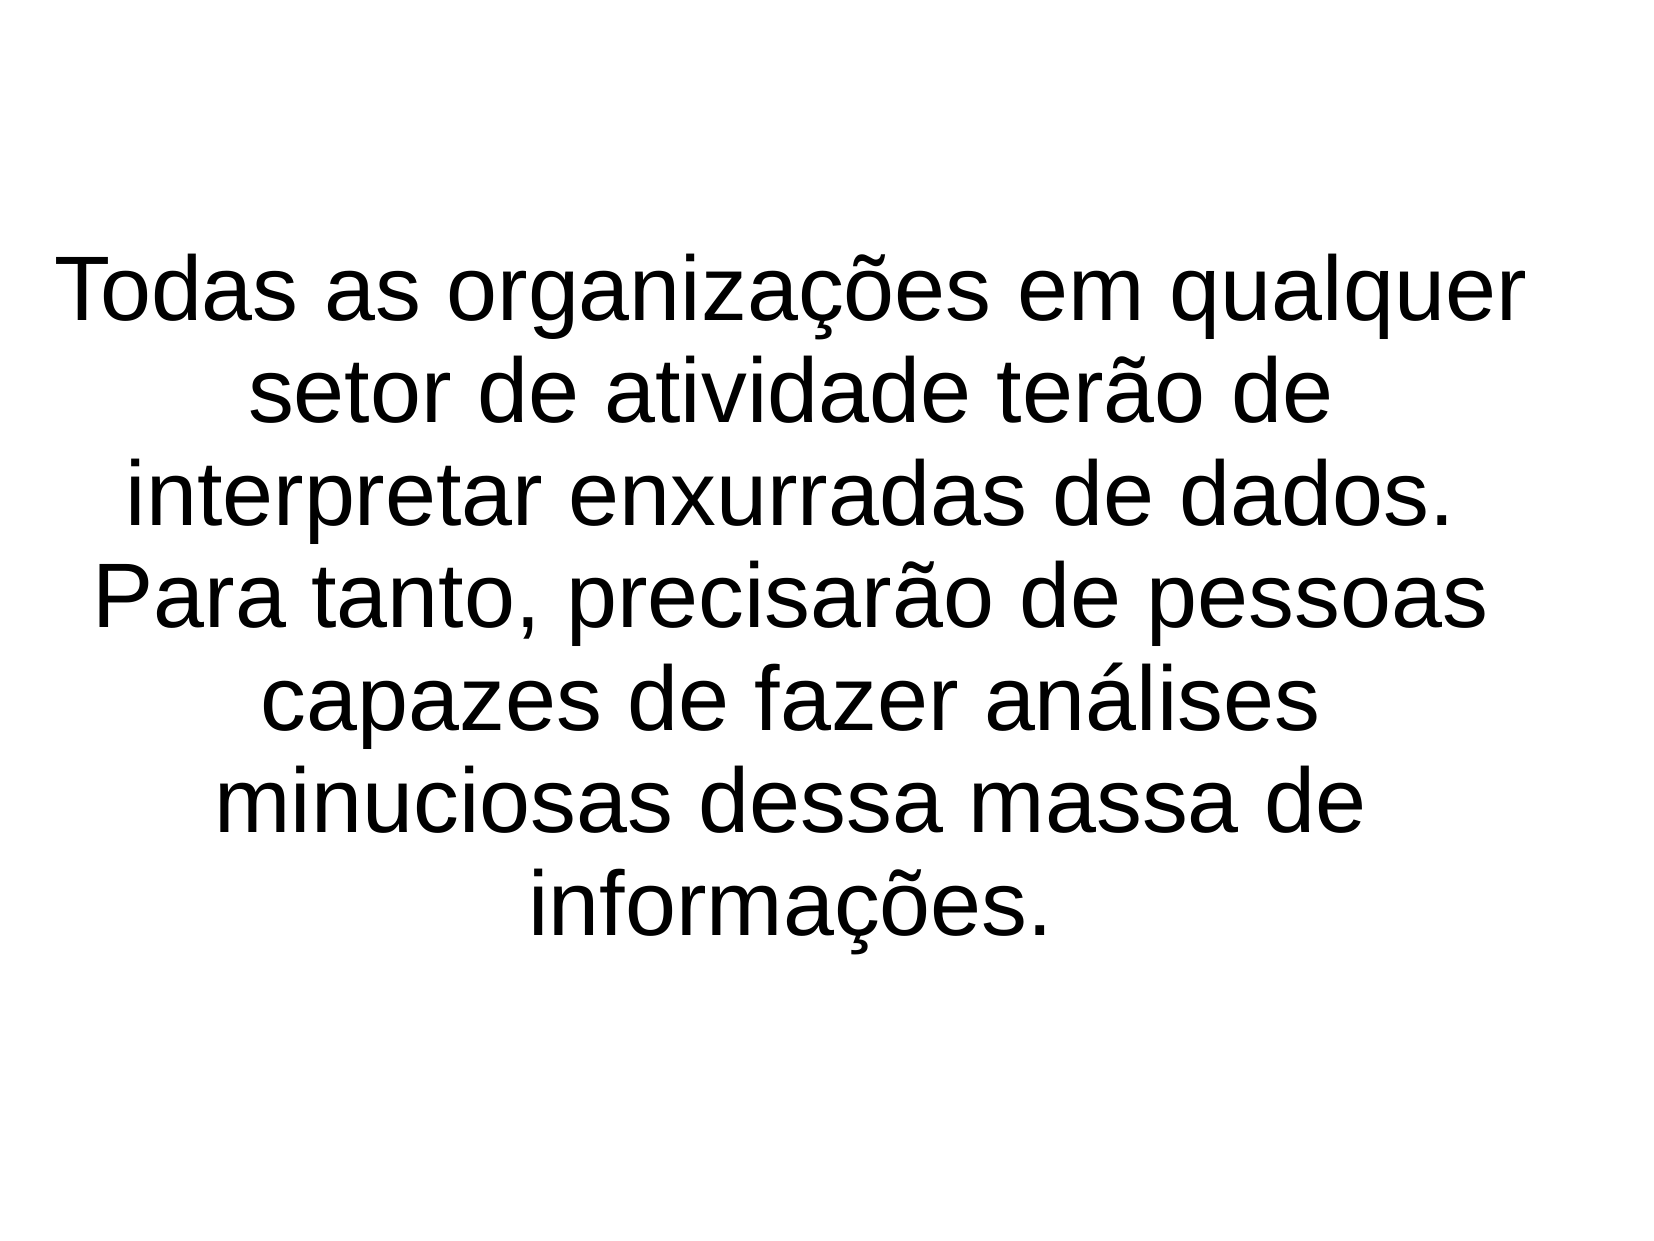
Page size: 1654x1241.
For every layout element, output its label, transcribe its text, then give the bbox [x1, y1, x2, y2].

title Todas as organizações em qualquer setor de atividade terão de interpretar enxurradas de dados. Para tanto, precisarão de pessoas capazes de fazer análises minuciosas dessa massa de informações. [47, 236, 1536, 956]
